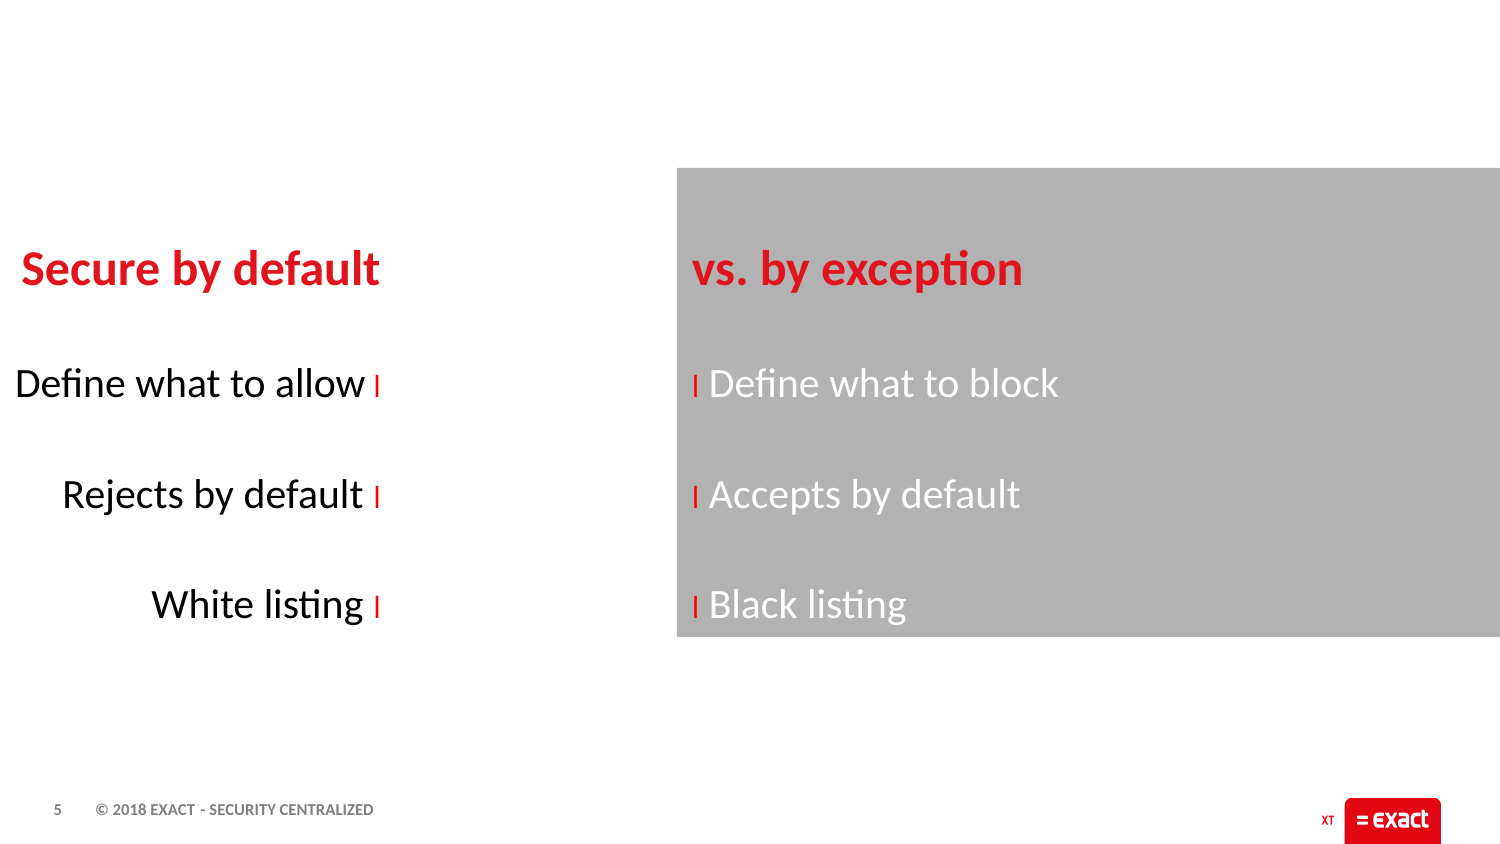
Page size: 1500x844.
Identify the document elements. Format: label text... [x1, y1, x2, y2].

text_box - Security centralized [185, 786, 826, 832]
list vs. by exception l Define what to block l Accepts by default l Black listing [676, 167, 1500, 638]
list Secure by default Define what to allow l Rejects by default l White listing l [0, 167, 676, 638]
text_box 5 [38, 786, 96, 832]
